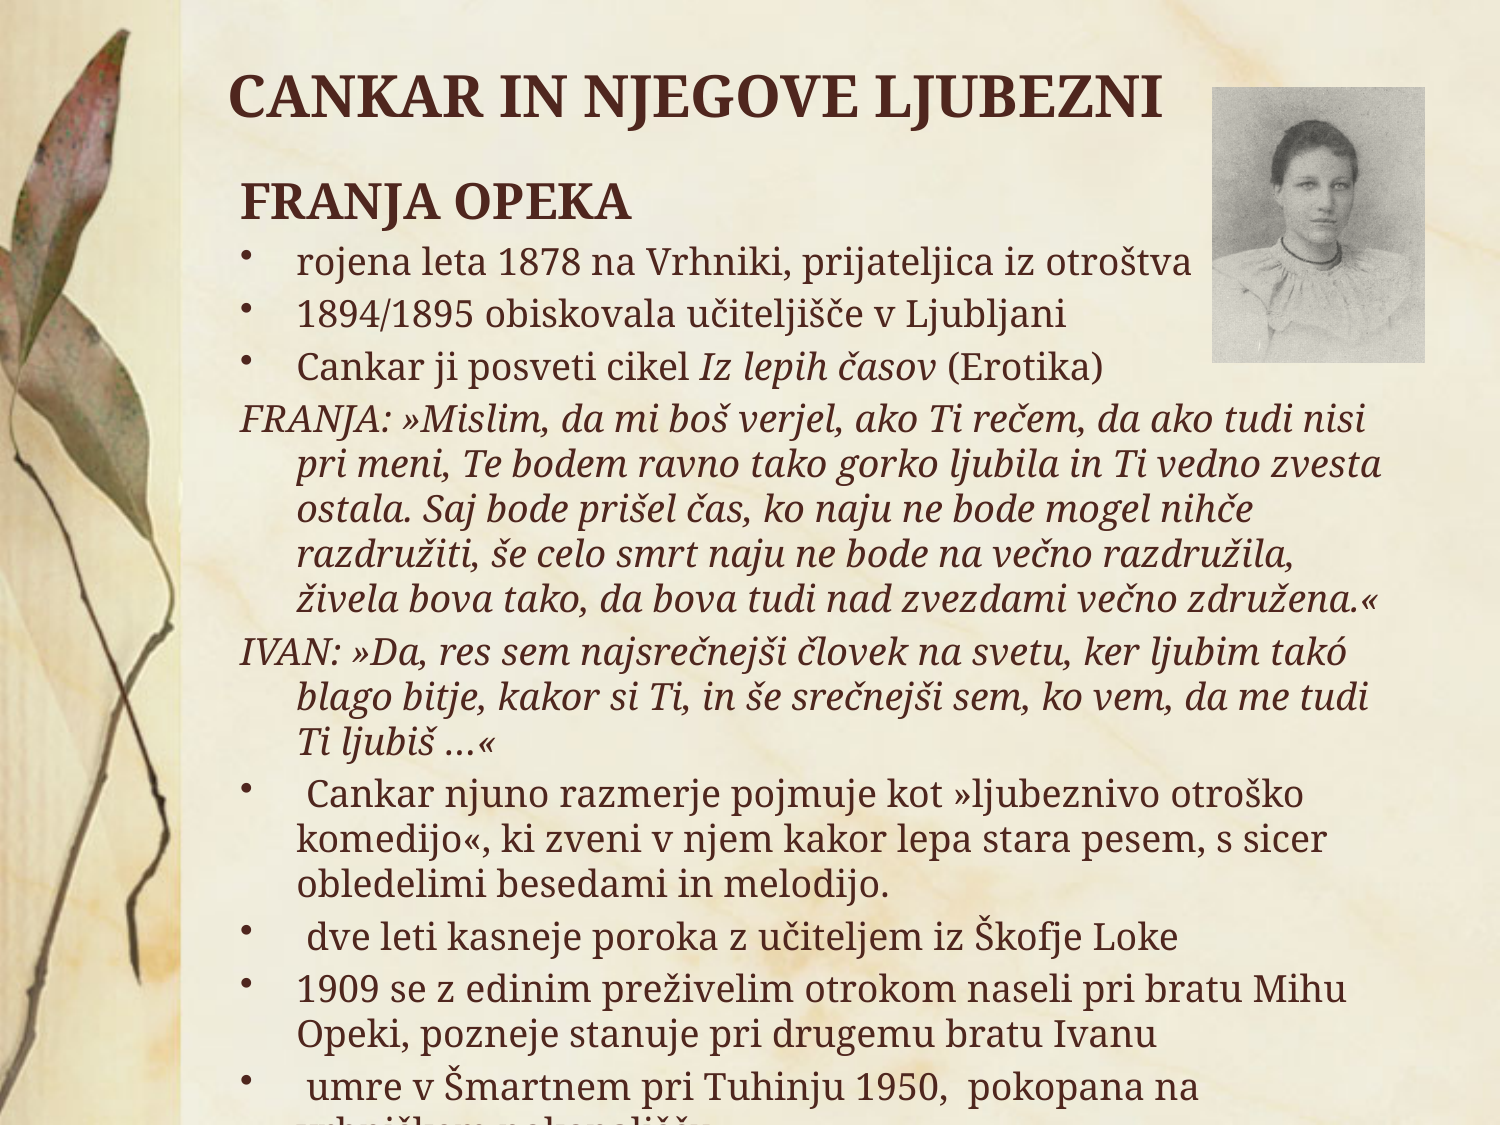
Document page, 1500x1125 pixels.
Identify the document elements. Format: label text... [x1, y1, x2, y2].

picture [0, 0, 1500, 1125]
list FRANJA OPEKA rojena leta 1878 na Vrhniki, prijateljica iz otroštva 1894/1895 obiskovala učiteljišče v Ljubljani Cankar ji posveti cikel Iz lepih časov (Erotika) FRANJA: »Mislim, da mi boš verjel, ako Ti rečem, da ako tudi nisi pri meni, Te bodem ravno tako gorko ljubila in Ti vedno zvesta ostala. Saj bode prišel čas, ko naju ne bode mogel nihče razdružiti, še celo smrt naju ne bode na večno razdružila, živela bova tako, da bova tudi nad zvezdami večno združena.« IVAN: »Da, res sem najsrečnejši človek na svetu, ker ljubim takó blago bitje, kakor si Ti, in še srečnejši sem, ko vem, da me tudi Ti ljubiš …« Cankar njuno razmerje pojmuje kot »ljubeznivo otroško komedijo«, ki zveni v njem kakor lepa stara pesem, s sicer obledelimi besedami in melodijo. dve leti kasneje poroka z učiteljem iz Škofje Loke 1909 se z edinim preživelim otrokom naseli pri bratu Mihu Opeki, pozneje stanuje pri drugemu bratu Ivanu umre v Šmartnem pri Tuhinju 1950, pokopana na vrhniškem pokopališču [225, 162, 1413, 1063]
title CANKAR IN NJEGOVE LJUBEZNI [212, 0, 1413, 188]
